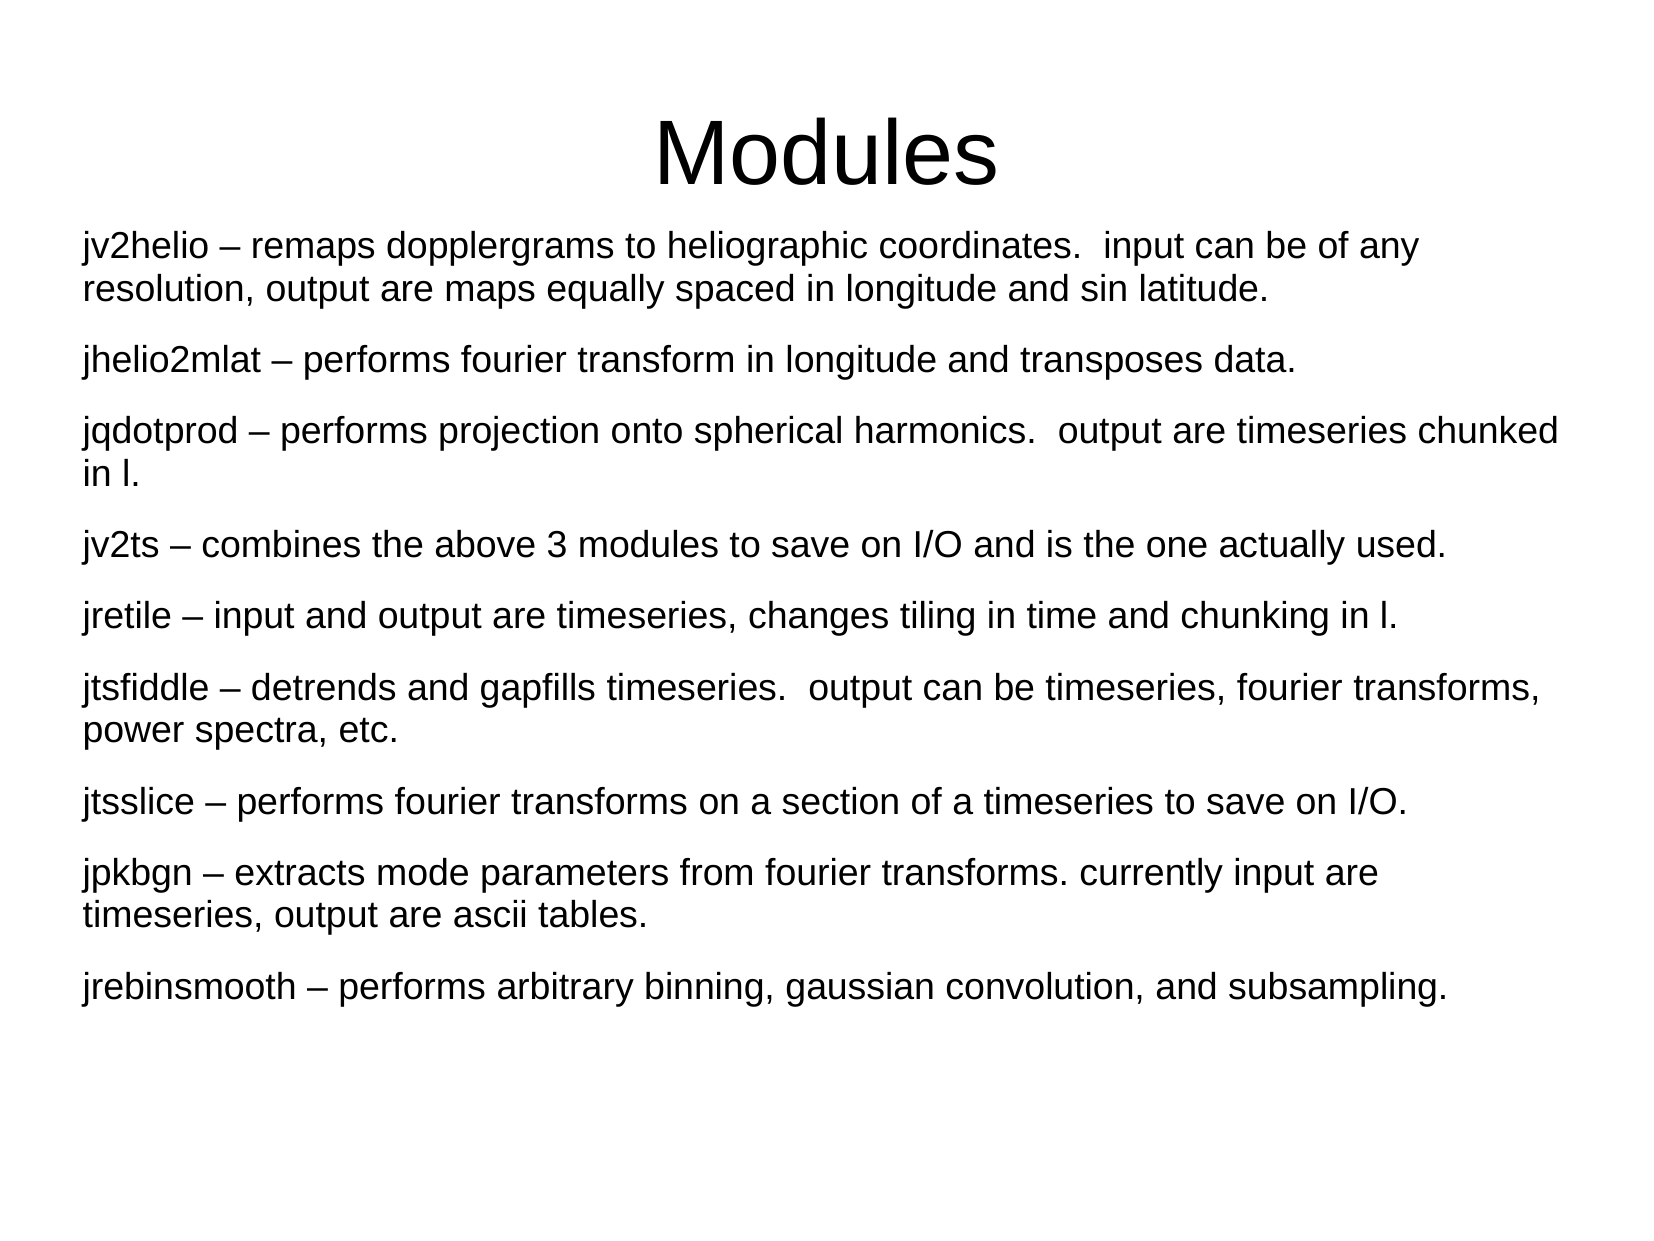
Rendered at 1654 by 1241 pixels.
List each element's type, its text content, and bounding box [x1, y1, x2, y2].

title Modules [82, 49, 1571, 225]
list jv2helio – remaps dopplergrams to heliographic coordinates. input can be of any resolution, output are maps equally spaced in longitude and sin latitude. jhelio2mlat – performs fourier transform in longitude and transposes data. jqdotprod – performs projection onto spherical harmonics. output are timeseries chunked in l. jv2ts – combines the above 3 modules to save on I/O and is the one actually used. jretile – input and output are timeseries, changes tiling in time and chunking in l. jtsfiddle – detrends and gapfills timeseries. output can be timeseries, fourier transforms, power spectra, etc. jtsslice – performs fourier transforms on a section of a timeseries to save on I/O. jpkbgn – extracts mode parameters from fourier transforms. currently input are timeseries, output are ascii tables. jrebinsmooth – performs arbitrary binning, gaussian convolution, and subsampling. [82, 225, 1571, 1241]
